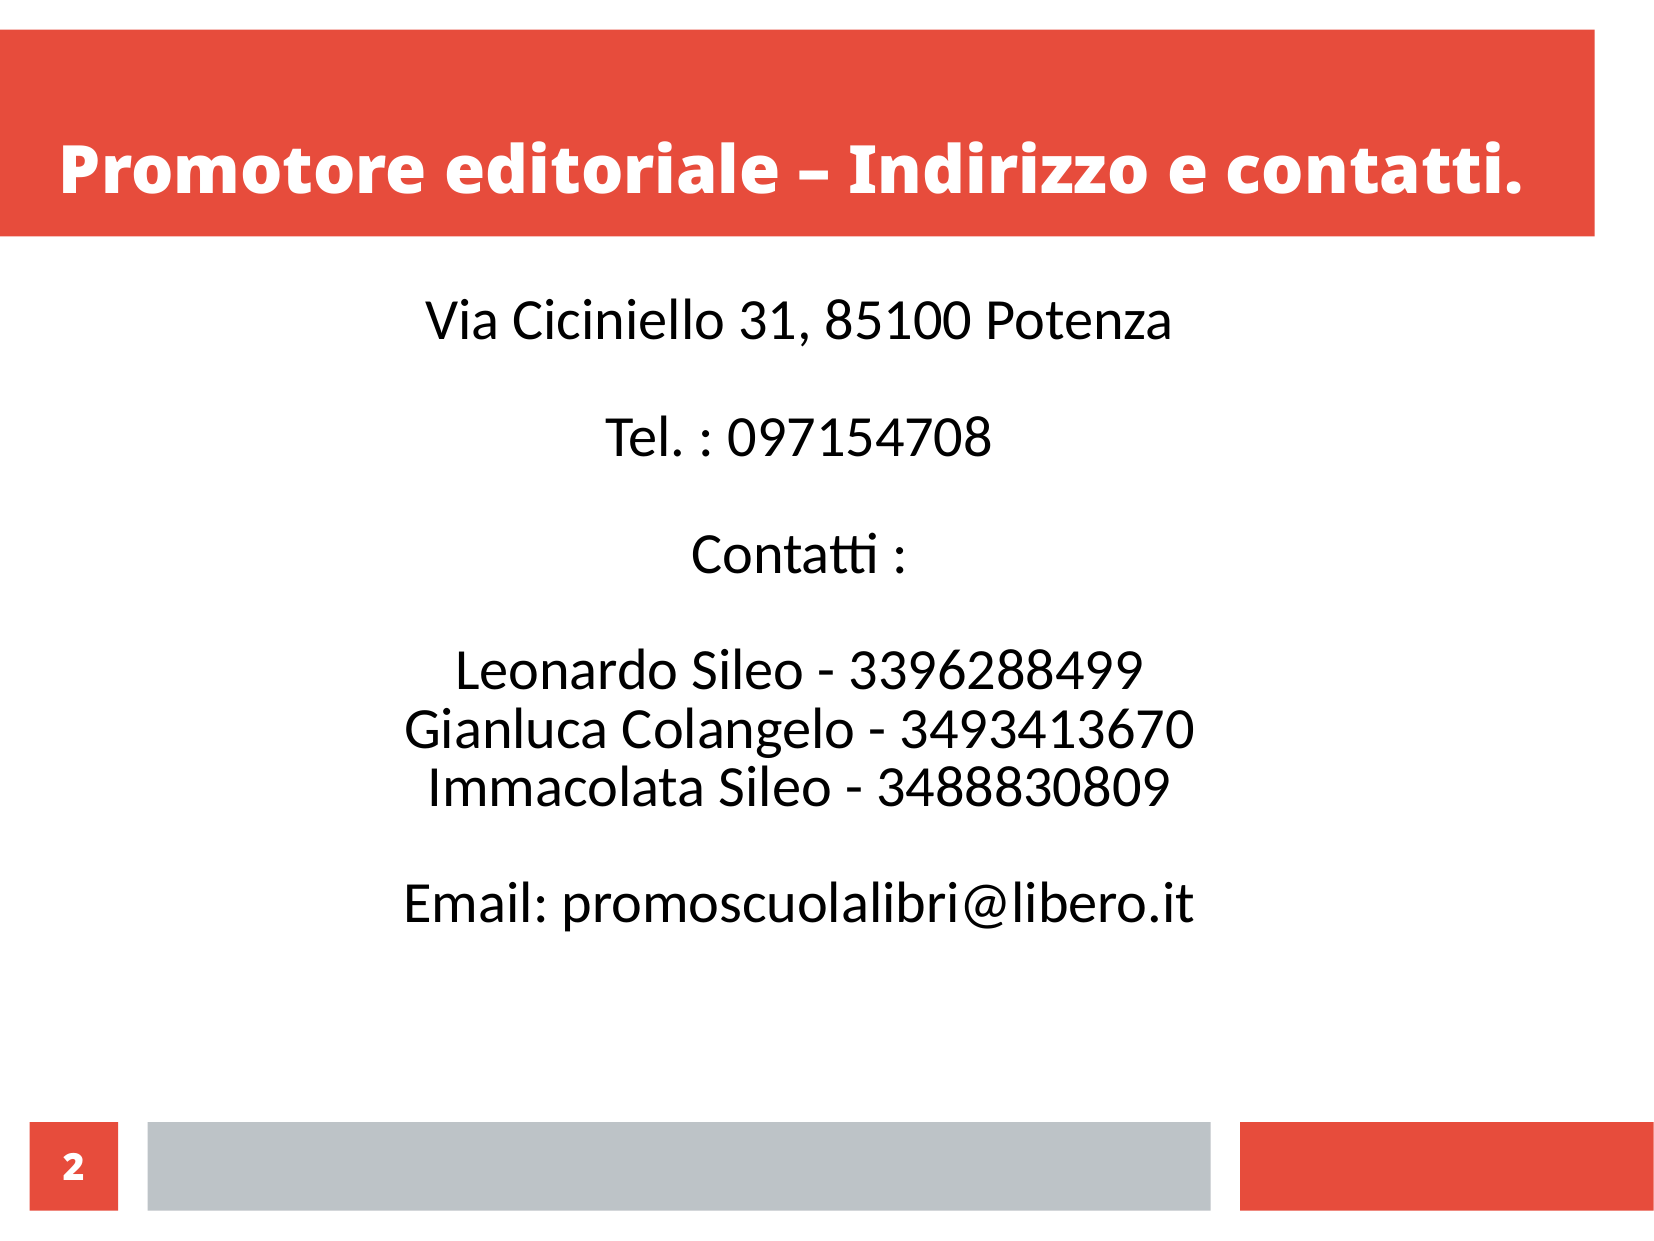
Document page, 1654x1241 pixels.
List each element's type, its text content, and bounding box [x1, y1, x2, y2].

title Promotore editoriale – Indirizzo e contatti. [59, 59, 1595, 207]
text_box <numero> [29, 1122, 119, 1211]
text_box Via Ciciniello 31, 85100 Potenza Tel. : 097154708 Contatti : Leonardo Sileo - 3396288499 Gianluca Colangelo - 3493413670 Immacolata Sileo - 3488830809 Email: promoscuolalibri@libero.it [207, 288, 1392, 1167]
